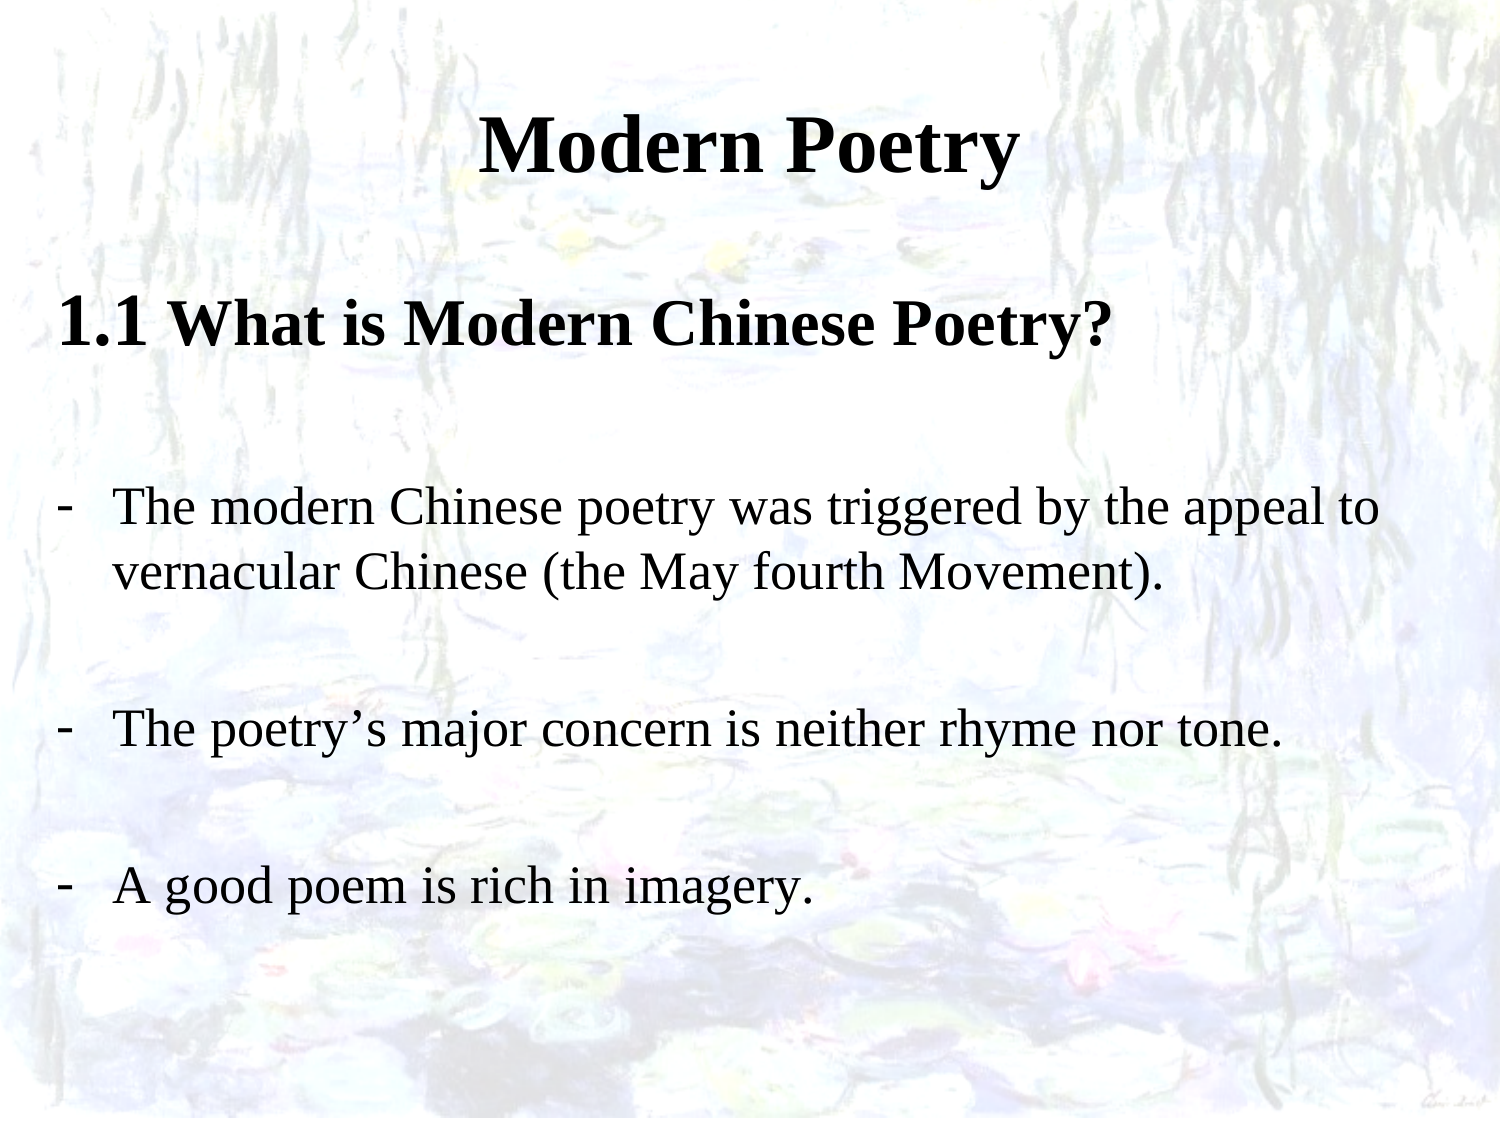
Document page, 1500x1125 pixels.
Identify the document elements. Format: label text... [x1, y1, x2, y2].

title Modern Poetry [75, 45, 1426, 233]
picture [0, 0, 1500, 1118]
list 1.1 What is Modern Chinese Poetry? The modern Chinese poetry was triggered by the appeal to vernacular Chinese (the May fourth Movement). The poetry’s major concern is neither rhyme nor tone. A good poem is rich in imagery. [41, 262, 1471, 1083]
